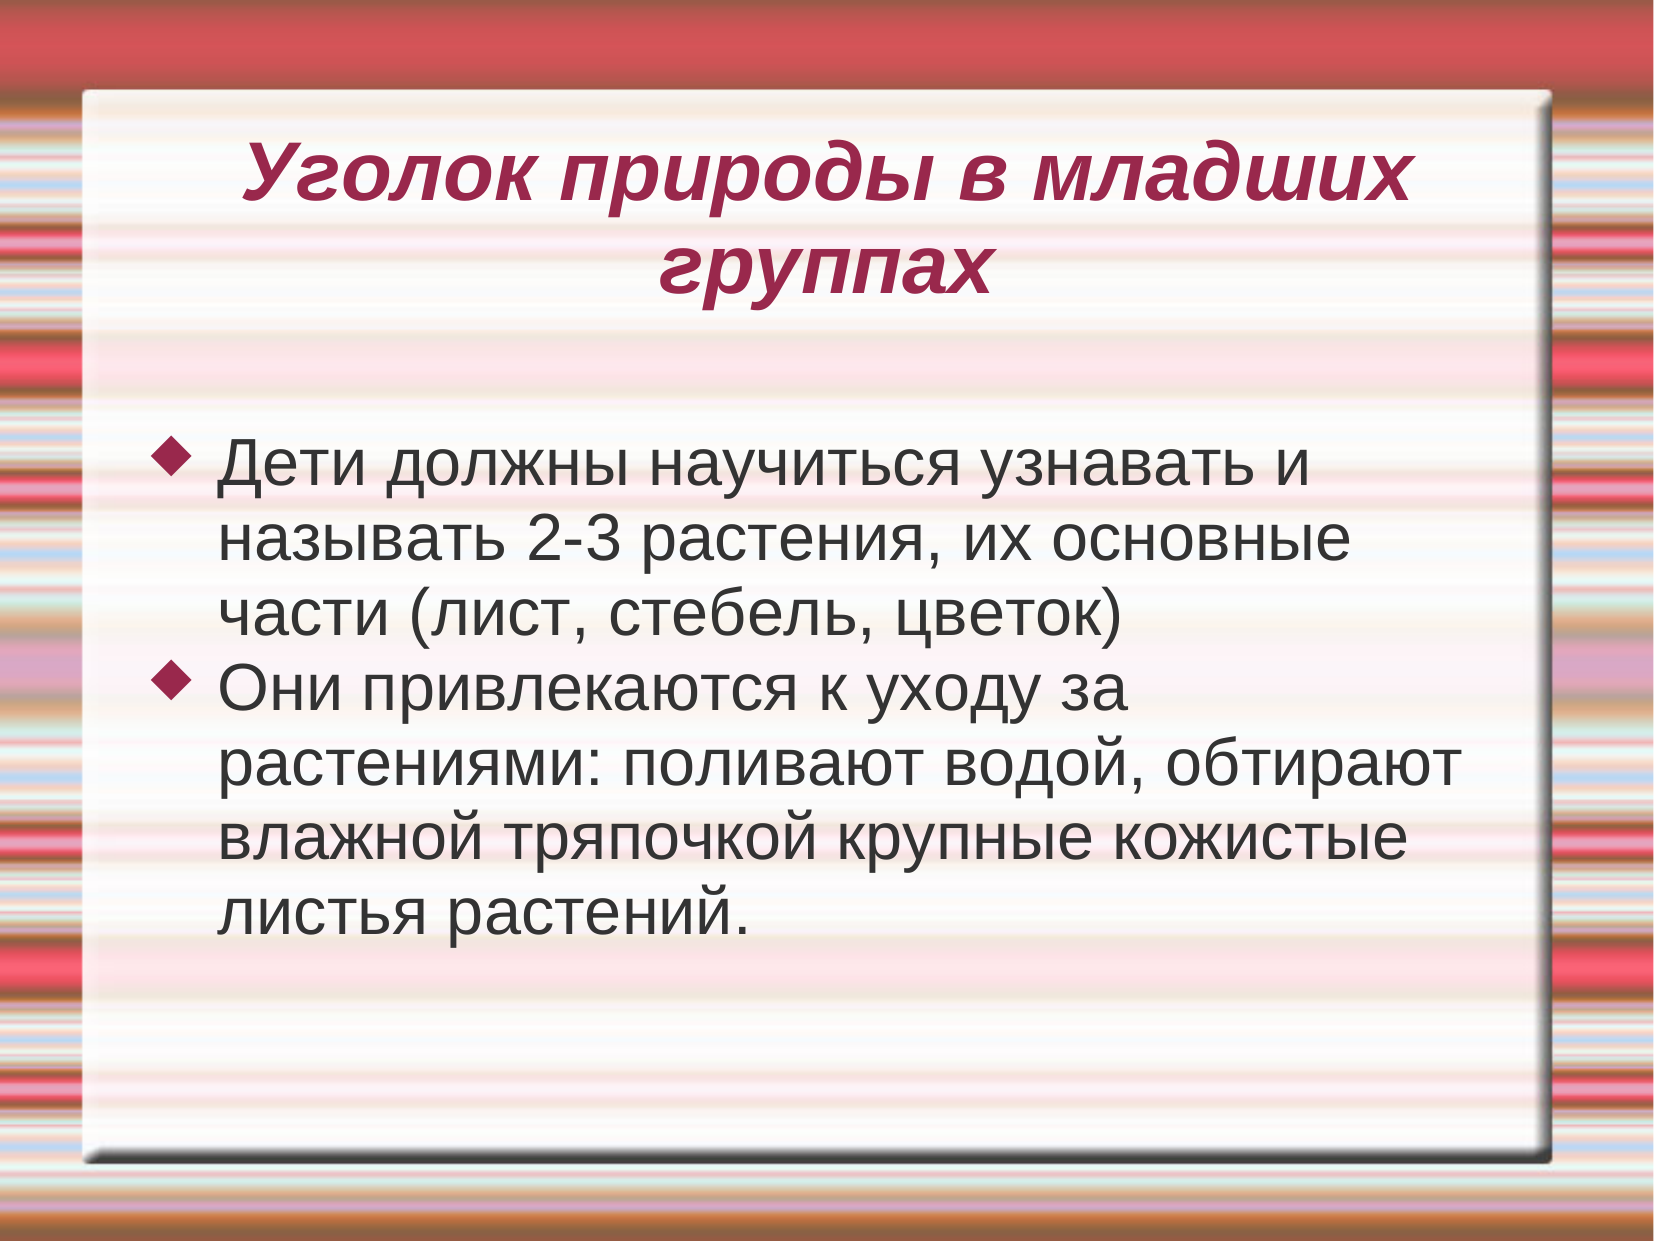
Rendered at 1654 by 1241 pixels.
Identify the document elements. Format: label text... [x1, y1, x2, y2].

title Уголок природы в младших группах [121, 122, 1534, 315]
list Дети должны научиться узнавать и называть 2-3 растения, их основные части (лист, стебель, цветок) Они привлекаются к уходу за растениями: поливают водой, обтирают влажной тряпочкой крупные кожистые листья растений. [134, 350, 1516, 1118]
picture [0, 0, 1654, 1241]
